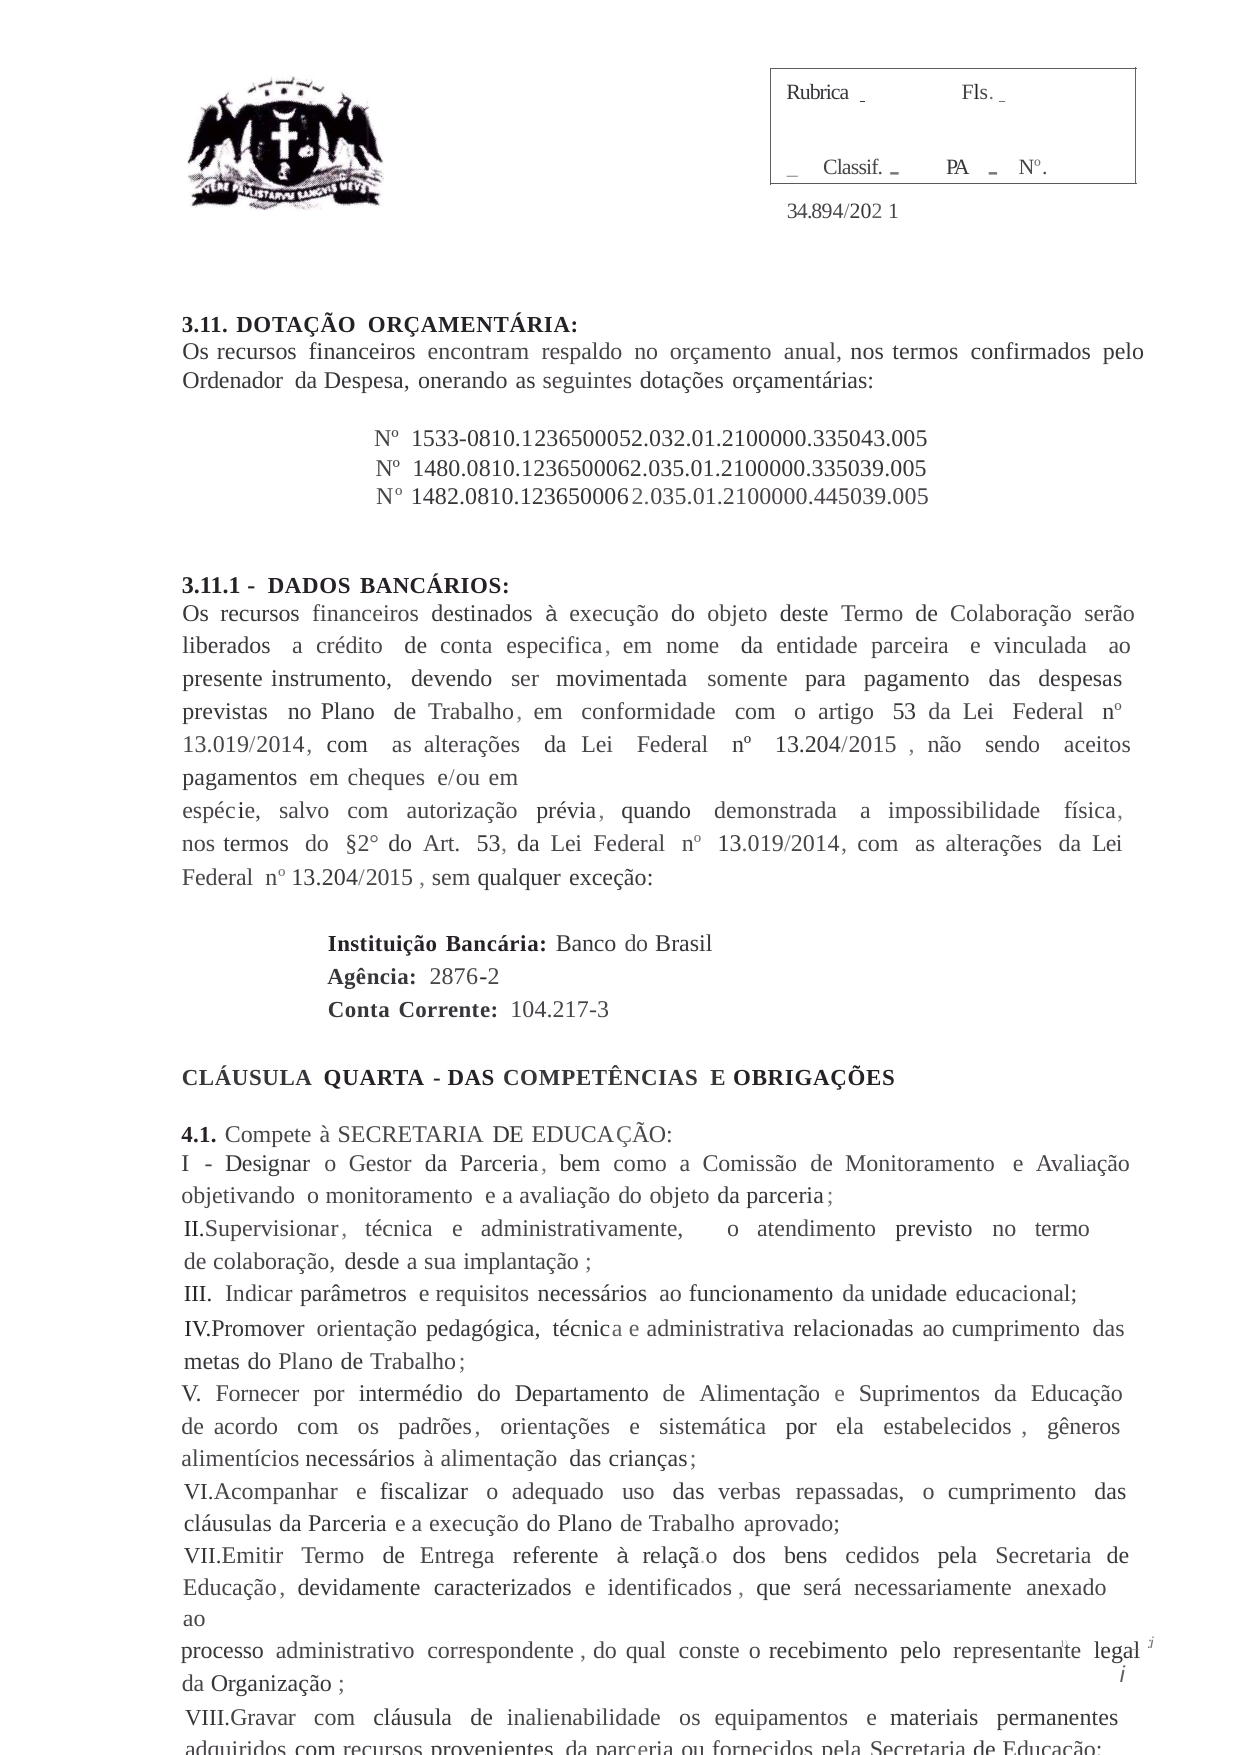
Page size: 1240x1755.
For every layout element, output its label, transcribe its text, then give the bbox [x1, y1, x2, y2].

text_box .. _ :i i [1095, 1632, 1156, 1689]
text_box Rubrica Fls. _ Classif. - PA - Nº. 34.894/202 1 3.11. DOTAÇÃO ORÇAMENTÁRIA: Os recursos financeiros encontram respaldo no orçamento anual, nos termos confirmados pelo Ordenador da Despesa, onerando as seguintes dotações orçamentárias: Nº 1533-0810.1236500052.032.01.2100000.335043.005 Nº 1480.0810.1236500062.035.01.2100000.335039.005 Nº 1482.0810.1236500062.035.01.2100000.445039.005 3.11.1 - DADOS BANCÁRIOS: Os recursos financeiros destinados à execução do objeto deste Termo de Colaboração serão liberados a crédito de conta especifica, em nome da entidade parceira e vinculada ao presente instrumento, devendo ser movimentada somente para pagamento das despesas previstas no Plano de Trabalho, em conformidade com o artigo 53 da Lei Federal nº 13.019/2014, com as alterações da Lei Federal nº 13.204/2015 , não sendo aceitos pagamentos em cheques e/ou em espécie, salvo com autorização prévia, quando demonstrada a impossibilidade física, nos termos do §2° do Art. 53, da Lei Federal nº 13.019/2014, com as alterações da Lei Federal nº 13.204/2015 , sem qualquer exceção: Instituição Bancária: Banco do Brasil Agência: 2876-2 Conta Corrente: 104.217-3 CLÁUSULA QUARTA - DAS COMPETÊNCIAS E OBRIGAÇÕES 4.1. Compete à SECRETARIA DE EDUCAÇÃO: I - Designar o Gestor da Parceria, bem como a Comissão de Monitoramento e Avaliação objetivando o monitoramento e a avaliação do objeto da parceria; Supervisionar, técnica e administrativamente, o atendimento previsto no termo de colaboração, desde a sua implantação ; Indicar parâmetros e requisitos necessários ao funcionamento da unidade educacional; Promover orientação pedagógica, técnica e administrativa relacionadas ao cumprimento das metas do Plano de Trabalho; V. Fornecer por intermédio do Departamento de Alimentação e Suprimentos da Educação de acordo com os padrões, orientações e sistemática por ela estabelecidos , gêneros alimentícios necessários à alimentação das crianças; Acompanhar e fiscalizar o adequado uso das verbas repassadas, o cumprimento das cláusulas da Parceria e a execução do Plano de Trabalho aprovado; Emitir Termo de Entrega referente à relaçã.o dos bens cedidos pela Secretaria de Educação, devidamente caracterizados e identificados , que será necessariamente anexado ao processo administrativo correspondente , do qual conste o recebimento pelo representante legal da Organização ; Gravar com cláusula de inalienabilidade os equipamentos e materiais permanentes adquiridos com recursos provenientes da parceria ou fornecidos pela Secretaria de Educação; \;1...1 • [178, 68, 1176, 1632]
text_box 1\ [1058, 1637, 1071, 1652]
